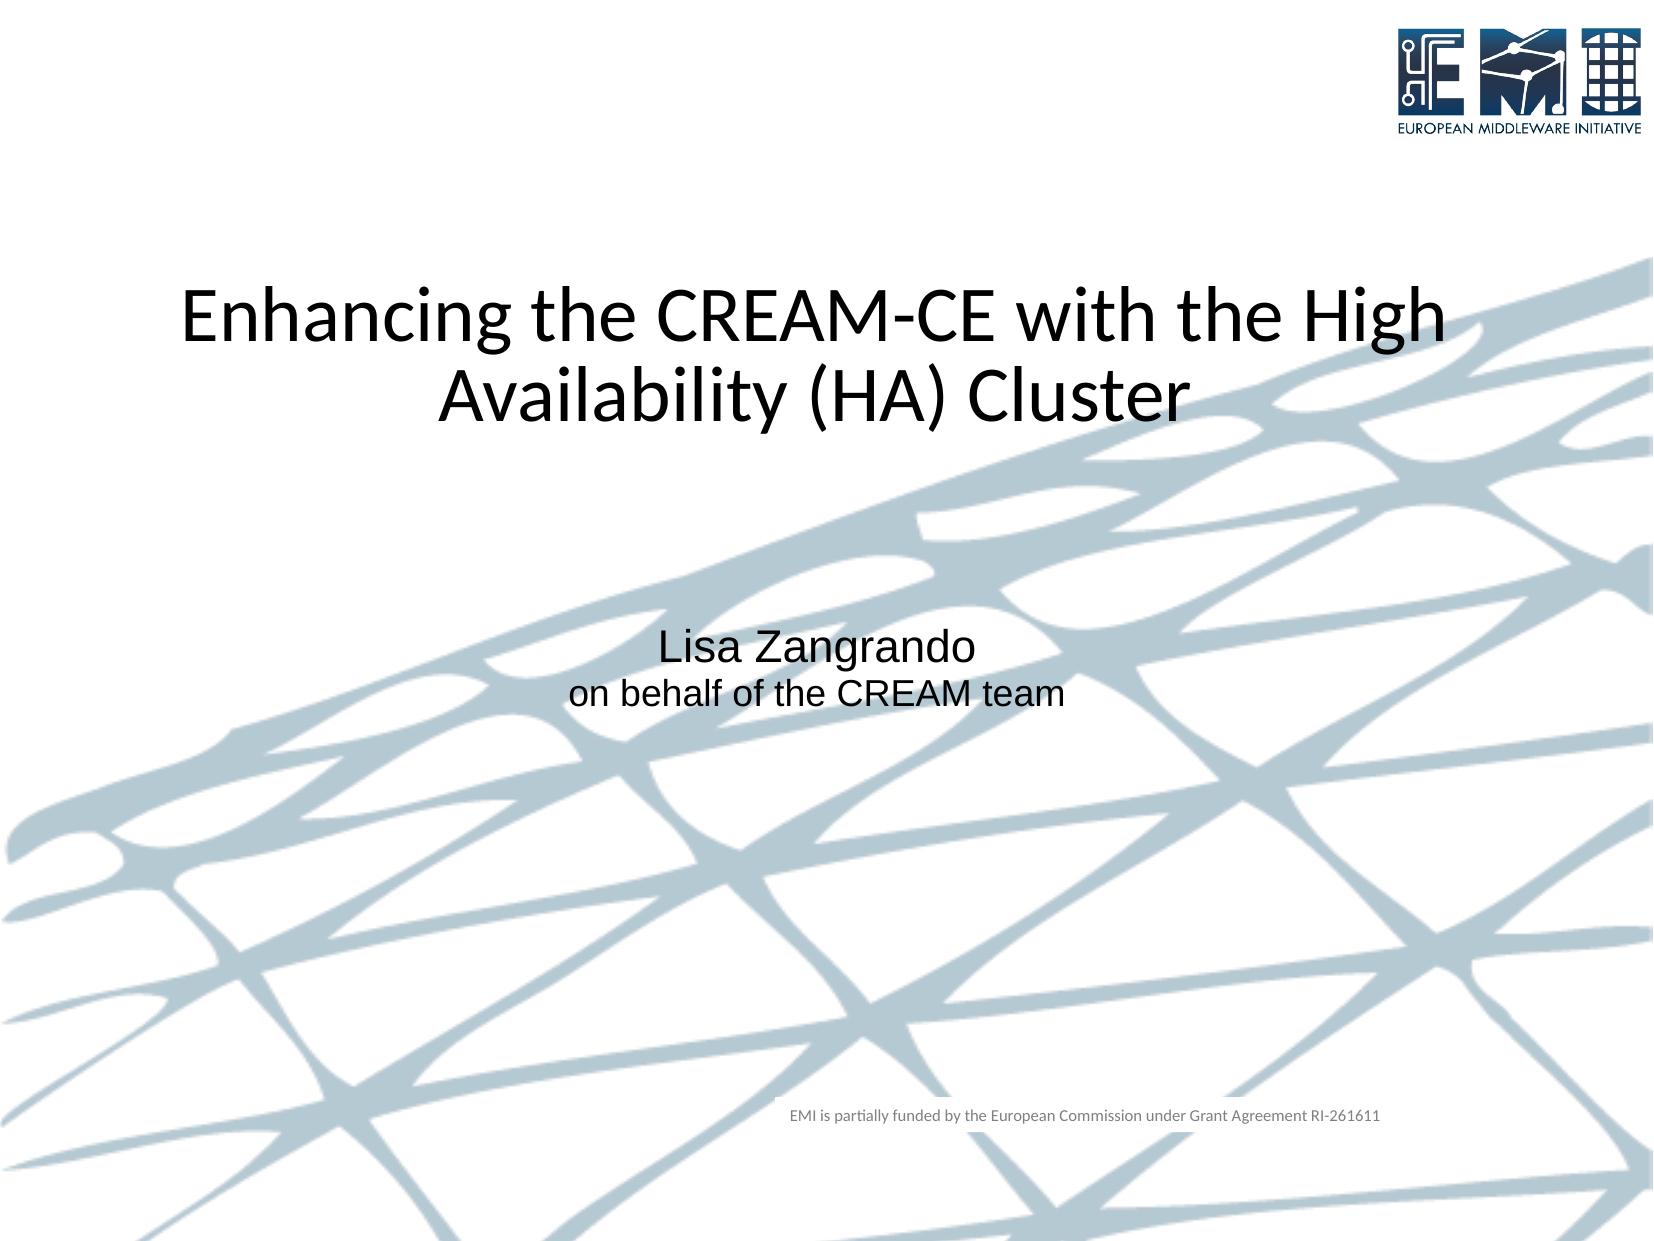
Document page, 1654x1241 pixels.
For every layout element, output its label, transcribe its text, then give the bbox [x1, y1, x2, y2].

title Enhancing the CREAM-CE with the High Availability (HA) Cluster [71, 155, 1560, 360]
picture [0, 257, 1653, 1241]
picture [1398, 28, 1641, 134]
subtitle Lisa Zangrando on behalf of the CREAM team [44, 360, 1590, 976]
